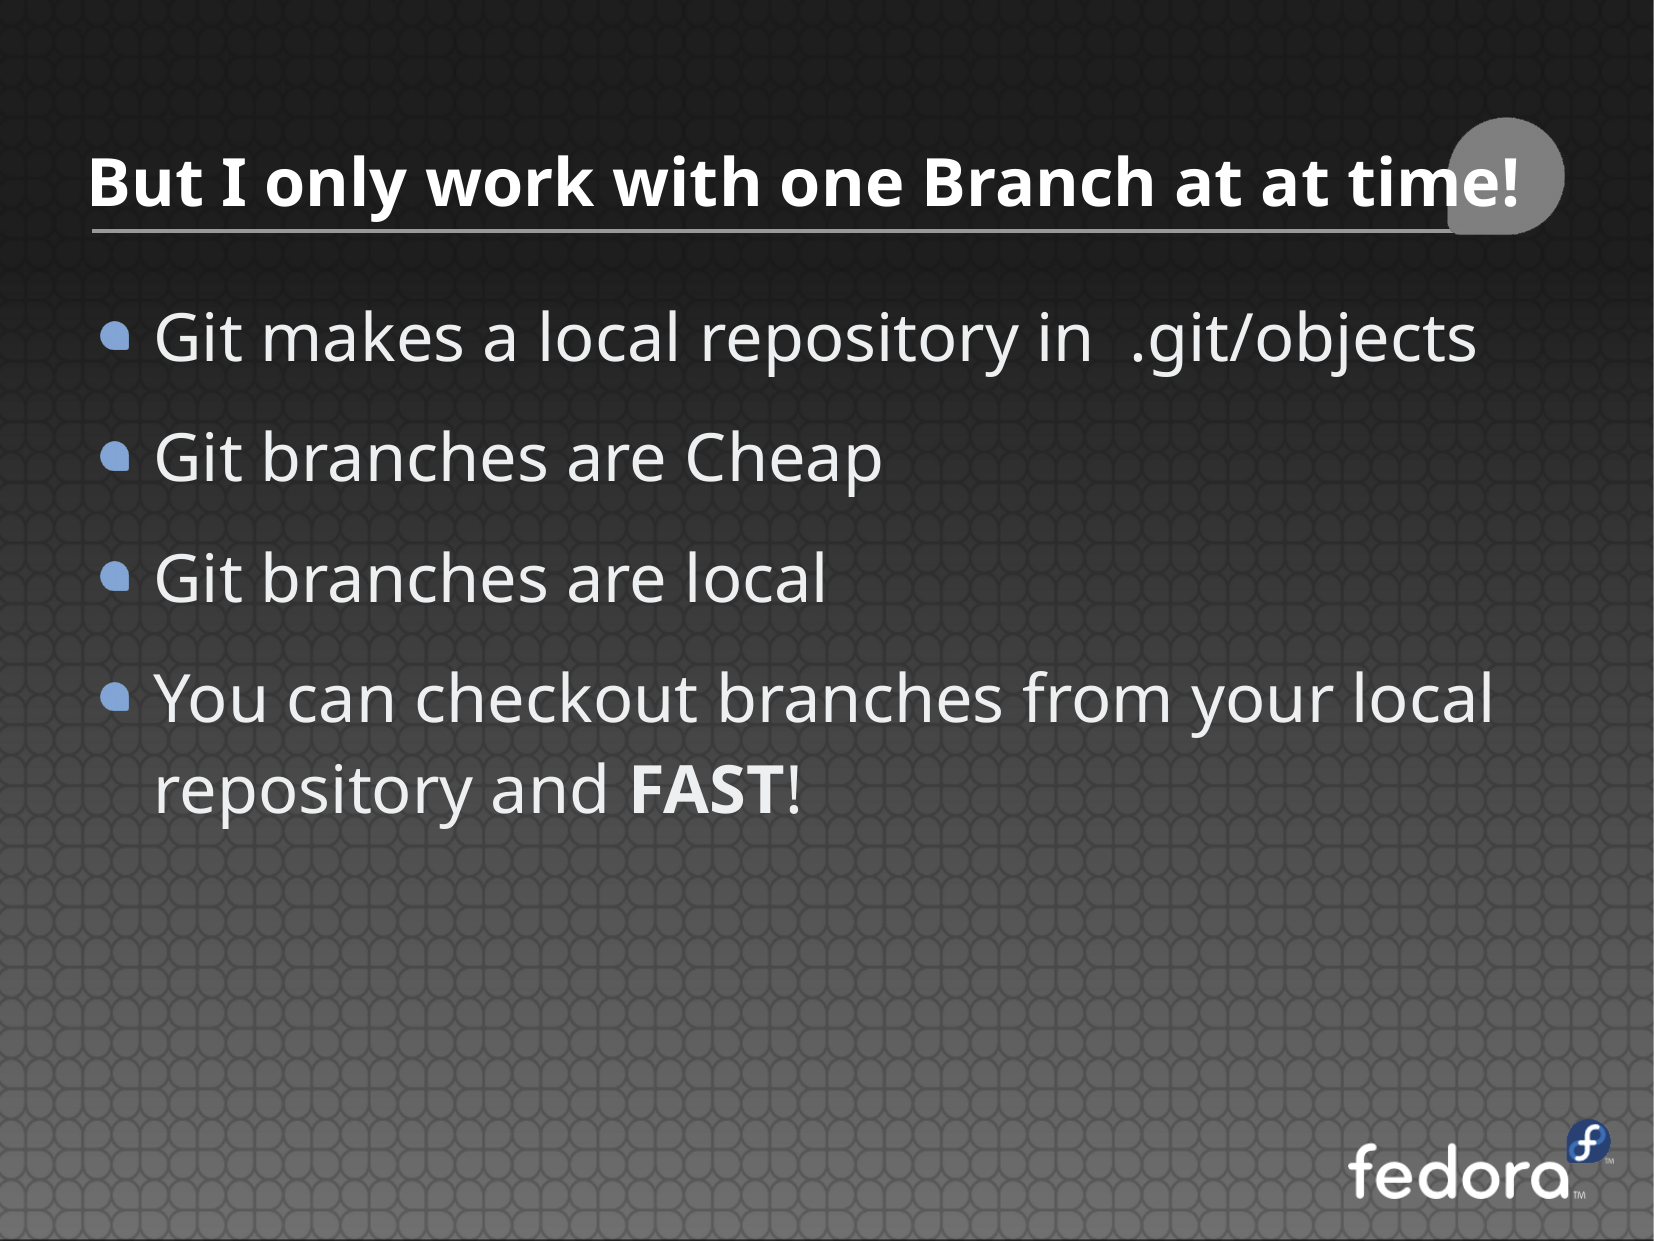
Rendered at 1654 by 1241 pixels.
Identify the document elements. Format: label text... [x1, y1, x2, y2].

picture [0, 0, 1654, 1241]
title But I only work with one Branch at at time! [86, 102, 1576, 259]
list Git makes a local repository in .git/objects Git branches are Cheap Git branches are local You can checkout branches from your local repository and FAST! [82, 290, 1571, 1109]
